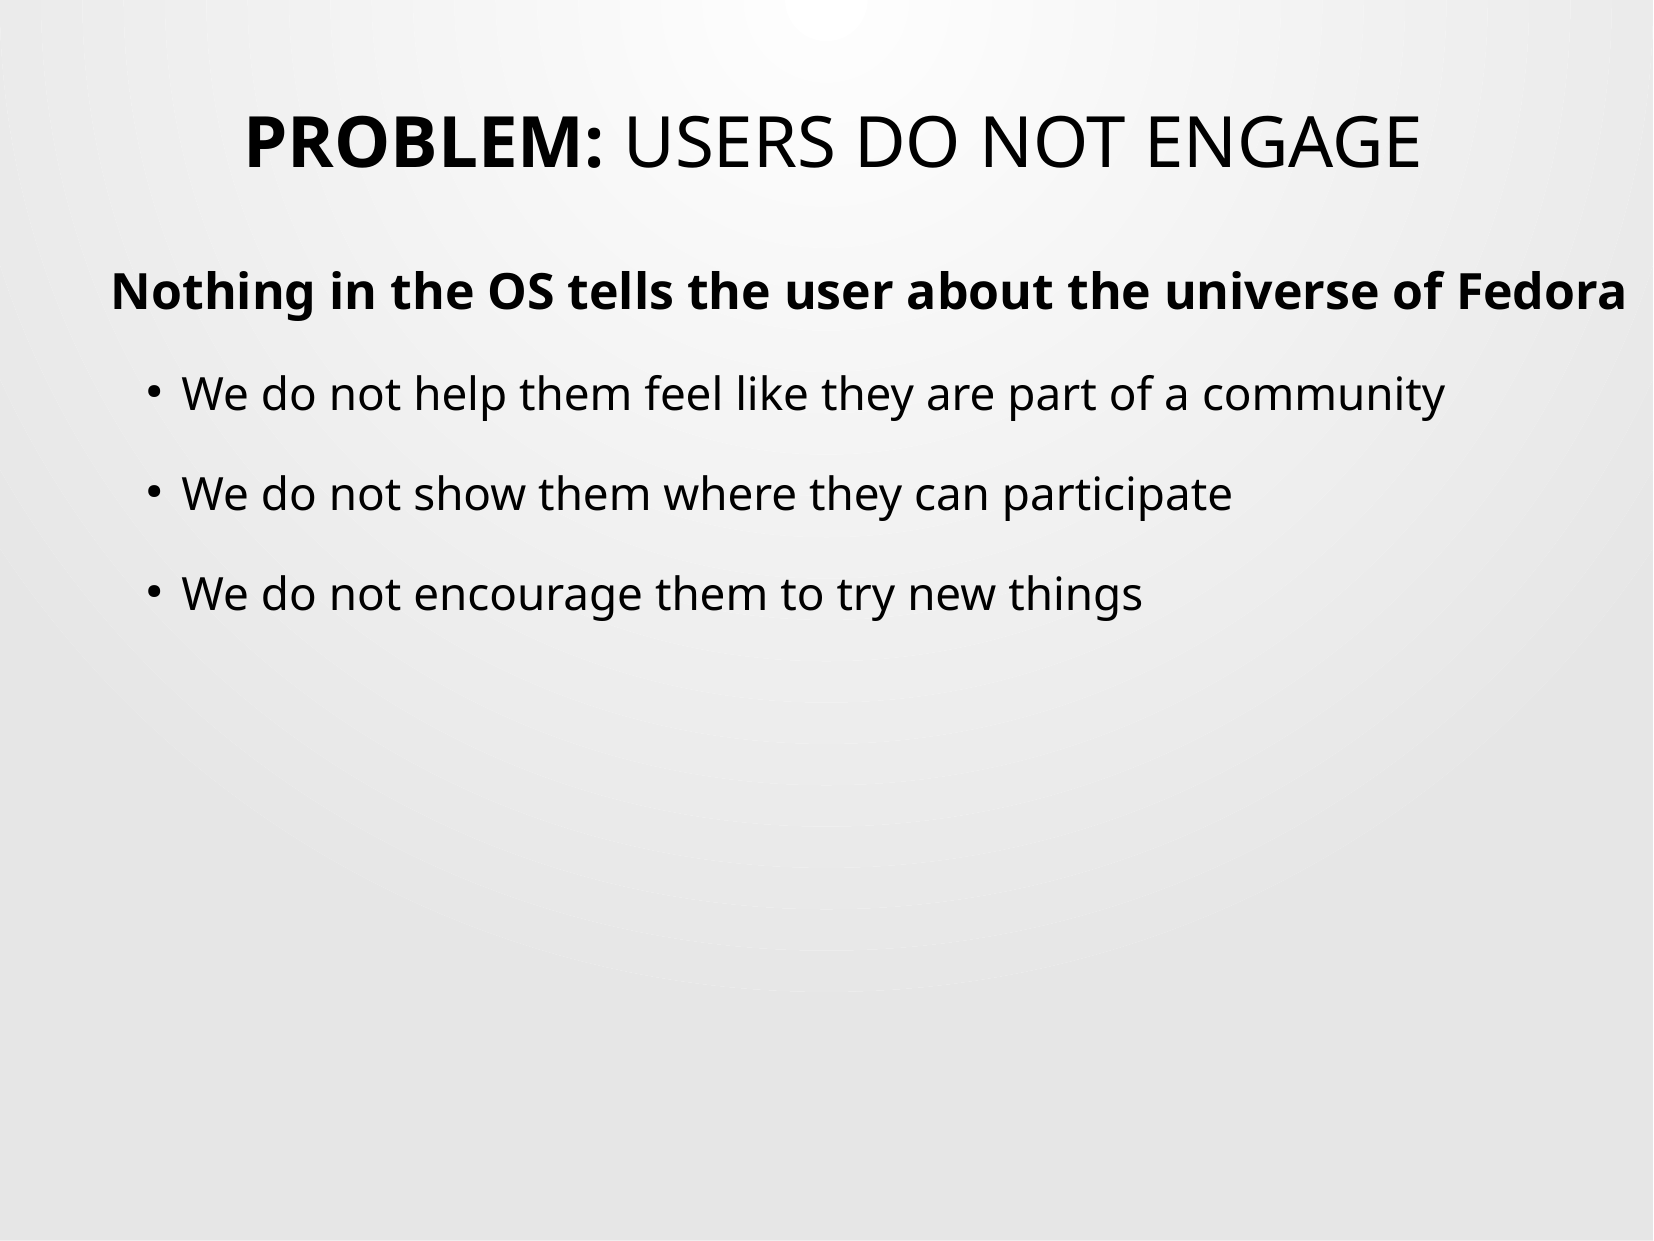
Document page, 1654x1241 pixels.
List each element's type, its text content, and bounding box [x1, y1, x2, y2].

text_box PROBLEM: USERS DO NOT ENGAGE [228, 84, 1439, 190]
text_box Nothing in the OS tells the user about the universe of Fedora We do not help them feel like they are part of a community We do not show them where they can participate We do not encourage them to try new things [60, 248, 1561, 814]
